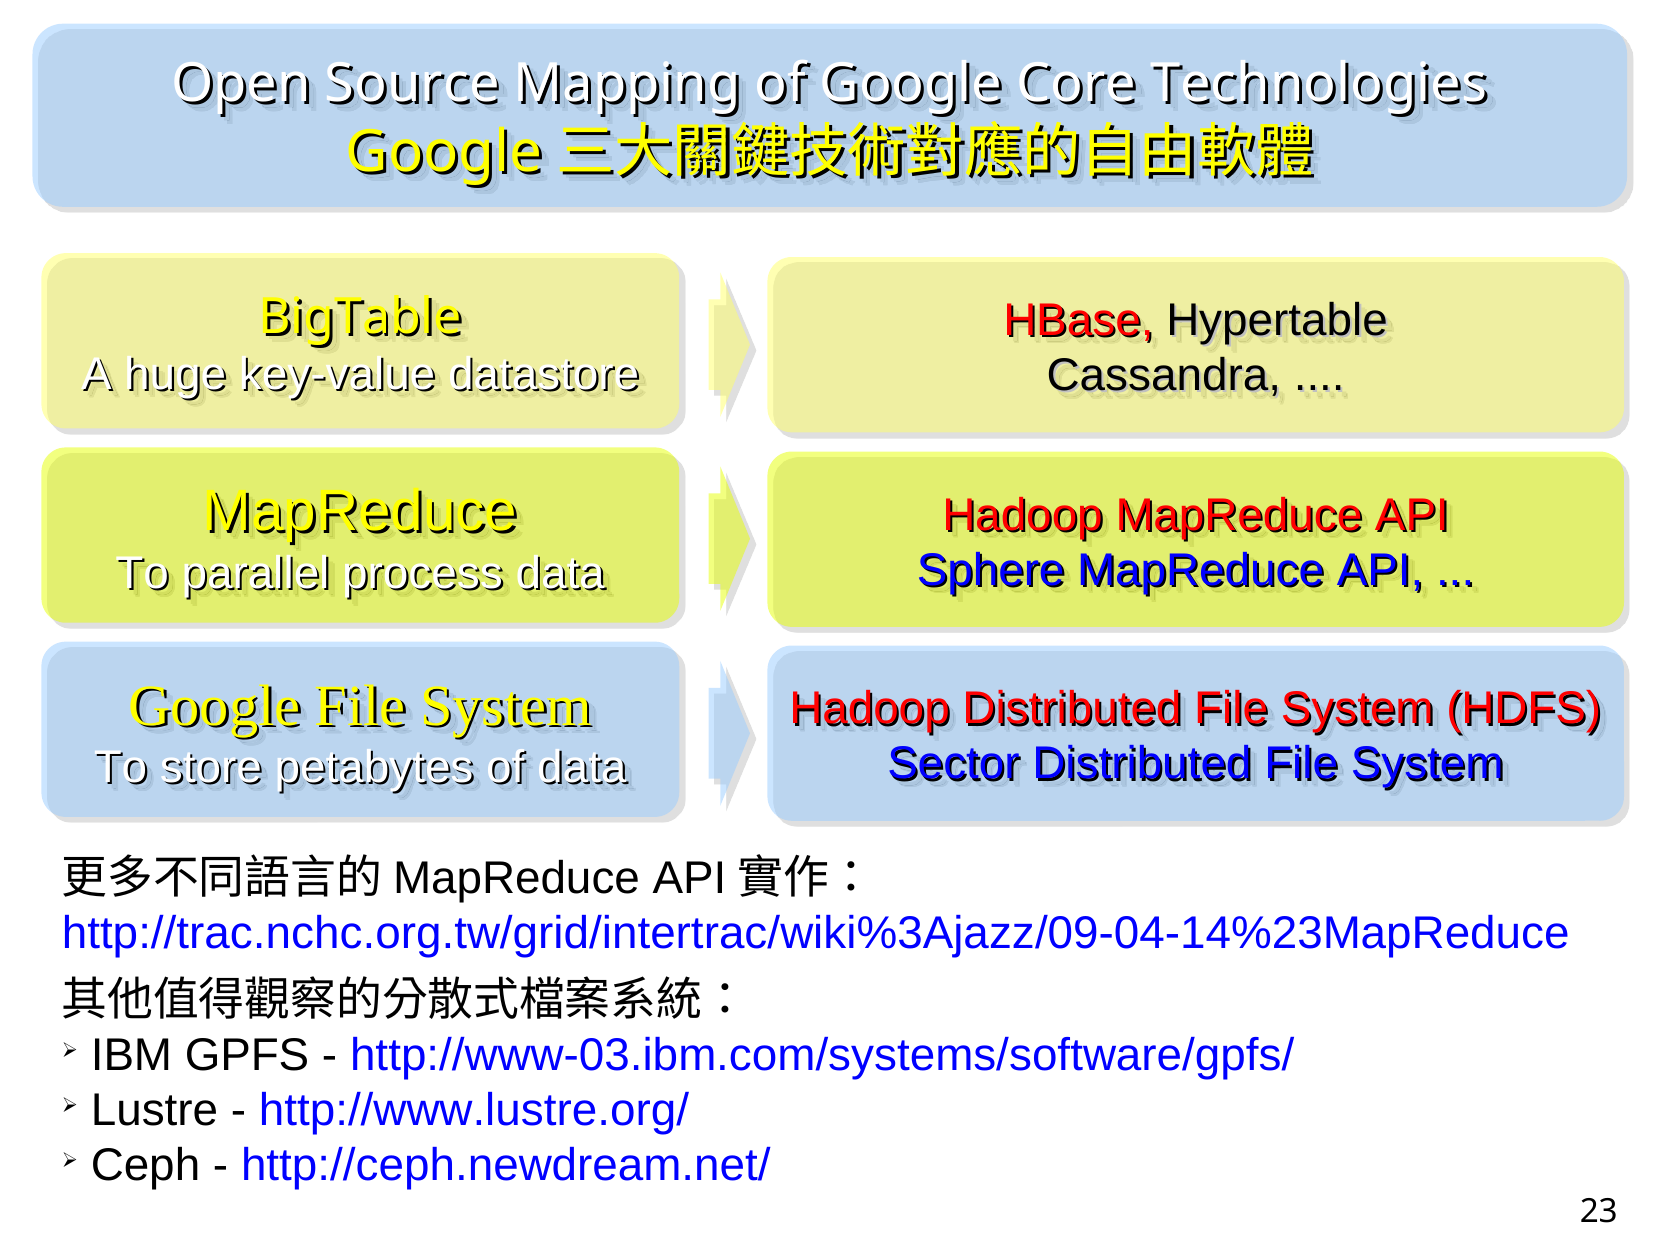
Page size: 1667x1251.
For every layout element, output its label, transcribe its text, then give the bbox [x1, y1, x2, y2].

text_box [708, 272, 751, 417]
text_box [708, 660, 751, 806]
text_box Google File System To store petabytes of data [41, 641, 680, 817]
text_box [708, 466, 751, 611]
text_box Hadoop MapReduce API Sphere MapReduce API, ... [767, 451, 1625, 627]
text_box Hadoop Distributed File System (HDFS) Sector Distributed File System [767, 645, 1625, 821]
text_box BigTable A huge key-value datastore [41, 253, 680, 429]
text_box MapReduce To parallel process data [41, 447, 680, 623]
text_box HBase, Hypertable Cassandra, .... [767, 257, 1625, 433]
text_box 更多不同語言的MapReduce API實作： http://trac.nchc.org.tw/grid/intertrac/wiki%3Ajazz/09-04-14%23MapReduce 其他值得觀察的分散式檔案系統： IBM GPFS - http://www-03.ibm.com/systems/software/gpfs/ Lustre - http://www.lustre.org/ Ceph - http://ceph.newdream.net/ [47, 840, 1642, 1198]
text_box Open Source Mapping of Google Core Technologies Google三大關鍵技術對應的自由軟體 [32, 23, 1628, 207]
